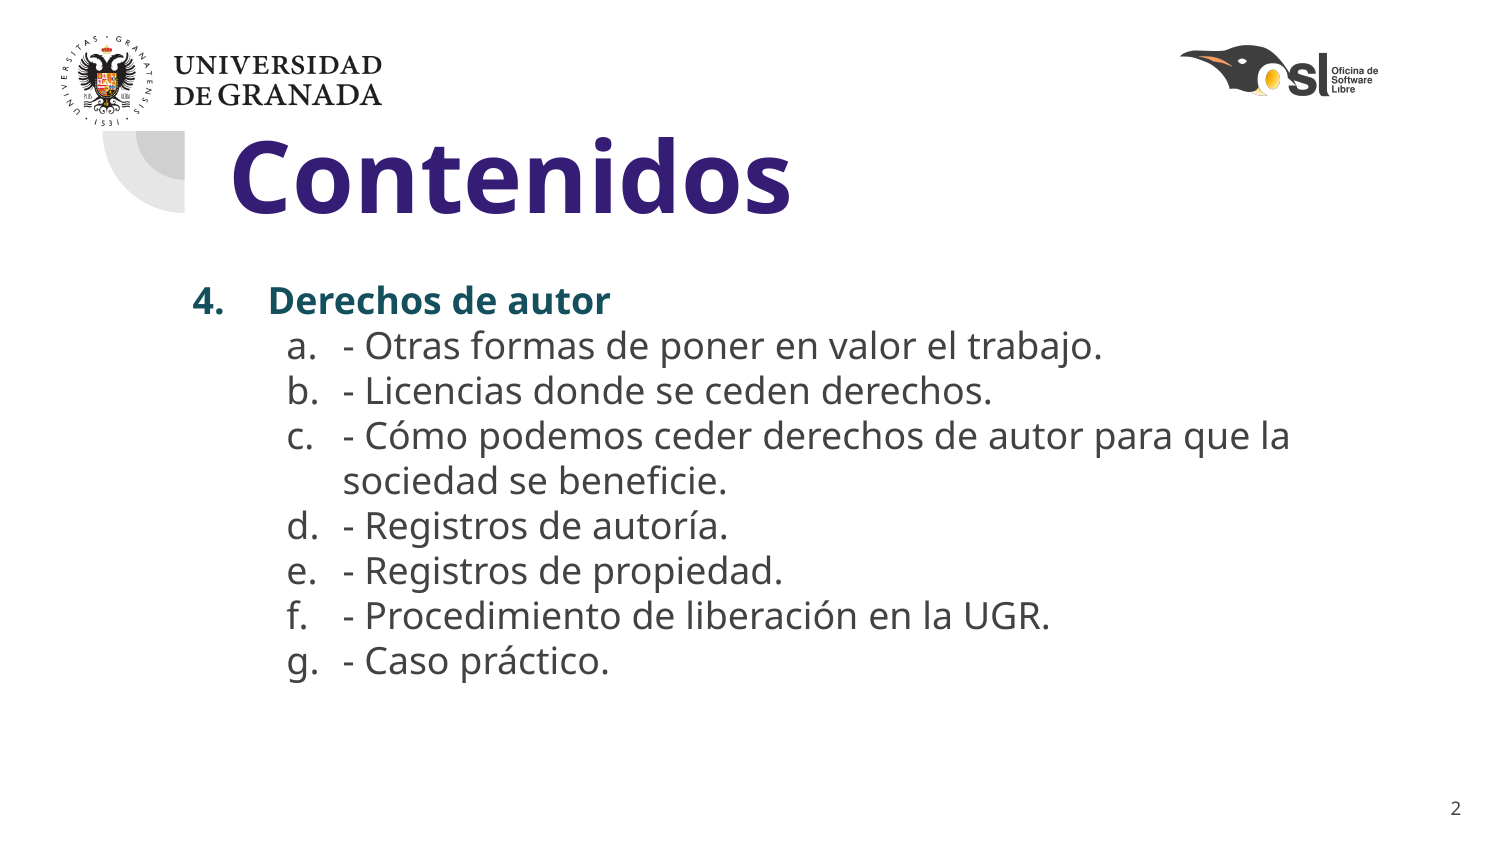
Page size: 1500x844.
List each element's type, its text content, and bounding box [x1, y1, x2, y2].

title Contenidos [213, 98, 1368, 263]
slide_number <número> [1386, 777, 1477, 842]
picture [61, 36, 382, 126]
picture [1176, 25, 1404, 115]
list 4. Derechos de autor - Otras formas de poner en valor el trabajo. - Licencias donde se ceden derechos. - Cómo podemos ceder derechos de autor para que la sociedad se beneficie. - Registros de autoría. - Registros de propiedad. - Procedimiento de liberación en la UGR. - Caso práctico. [102, 262, 1404, 797]
